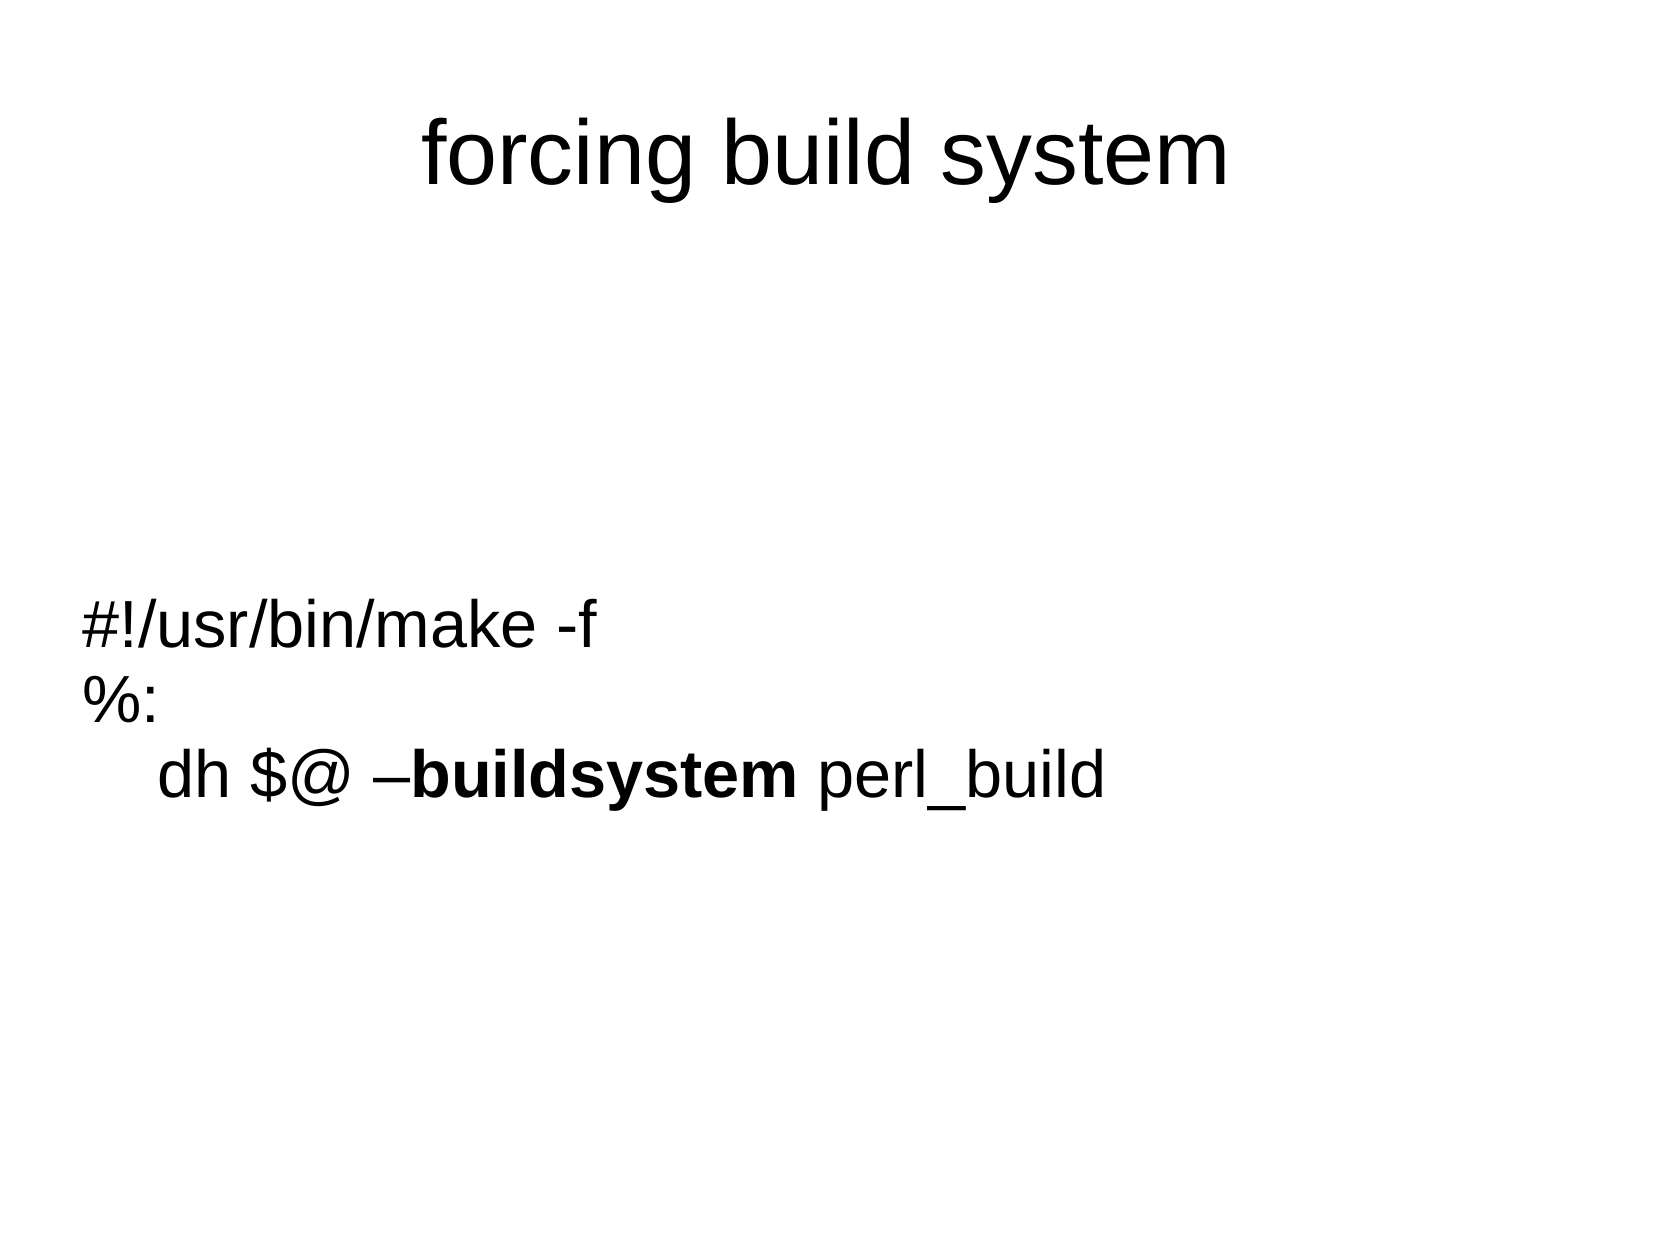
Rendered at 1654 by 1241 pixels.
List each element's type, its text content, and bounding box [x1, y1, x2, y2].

title forcing build system [82, 56, 1571, 250]
subtitle #!/usr/bin/make -f %: dh $@ –buildsystem perl_build [82, 297, 1571, 1102]
